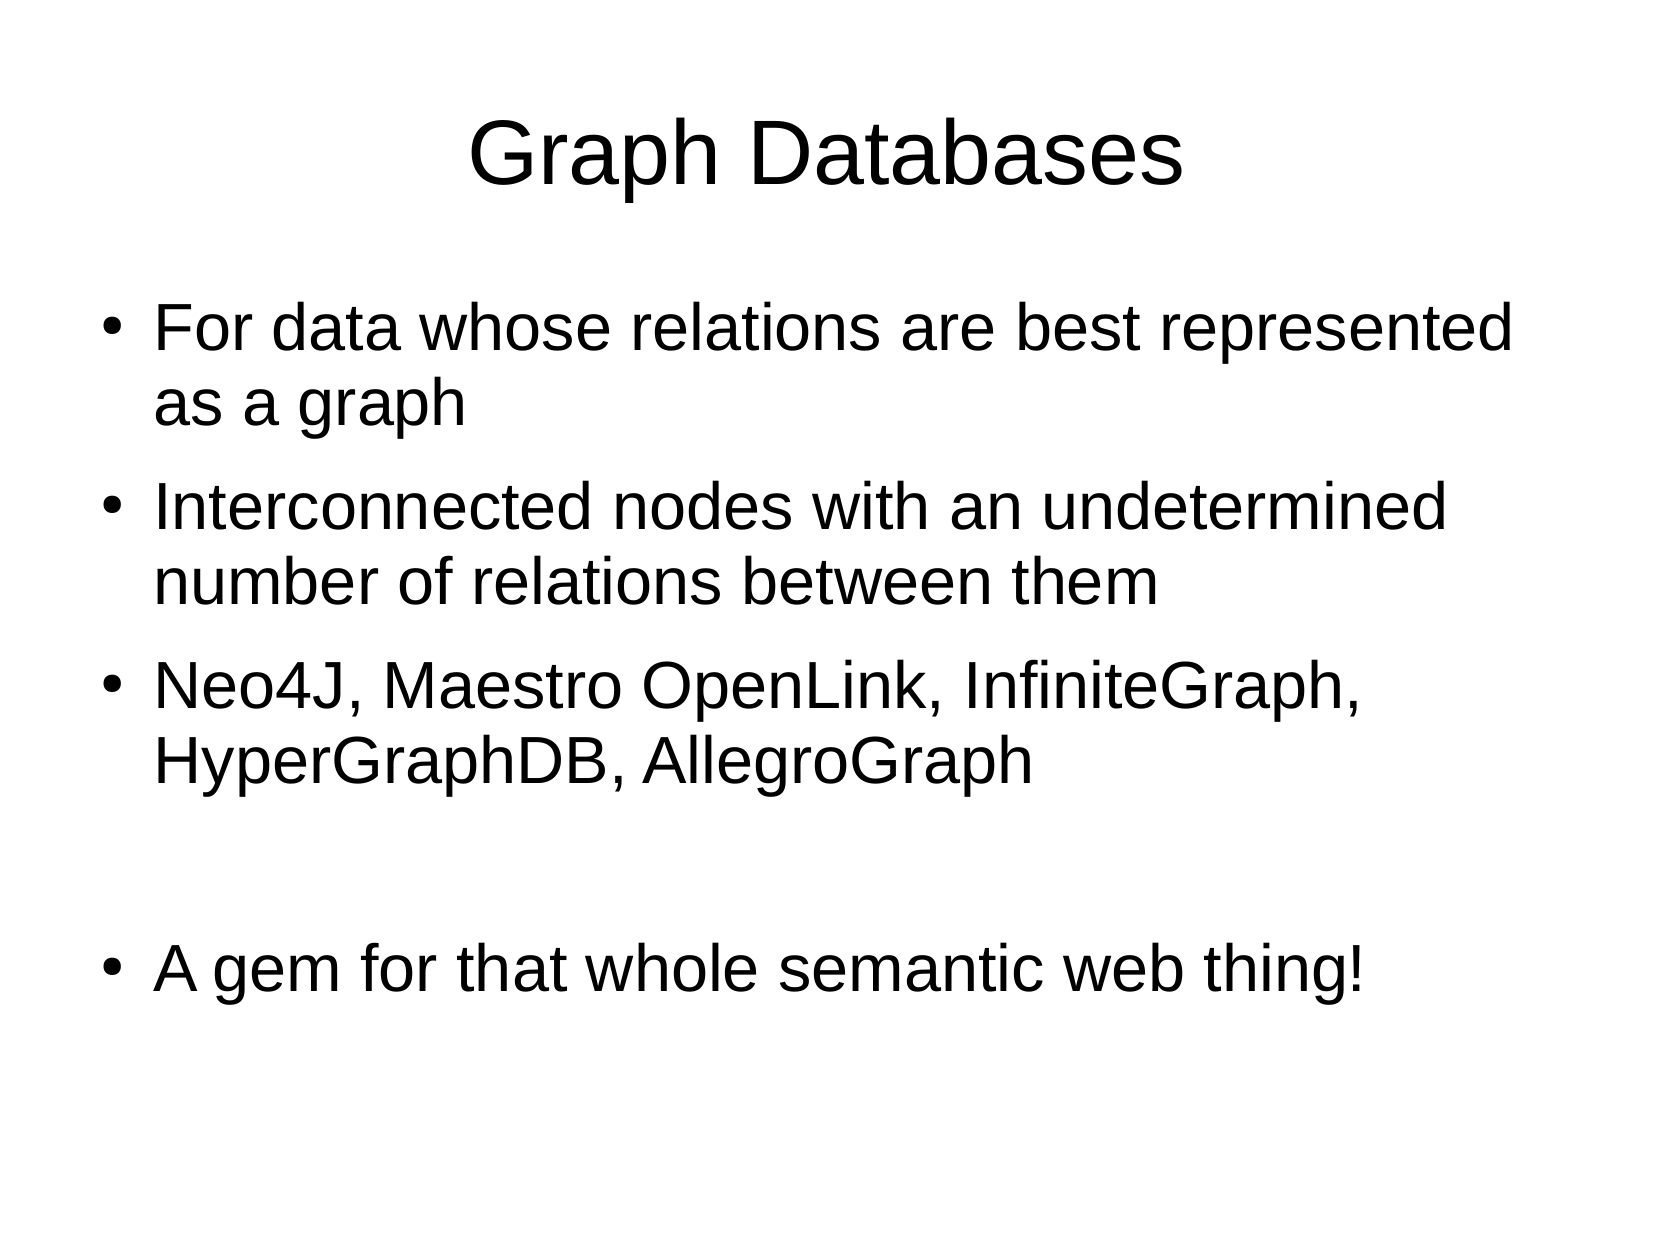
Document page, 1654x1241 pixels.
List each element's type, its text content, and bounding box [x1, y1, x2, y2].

title Graph Databases [82, 49, 1571, 257]
list For data whose relations are best represented as a graph Interconnected nodes with an undetermined number of relations between them Neo4J, Maestro OpenLink, InfiniteGraph, HyperGraphDB, AllegroGraph A gem for that whole semantic web thing! [82, 290, 1571, 1109]
